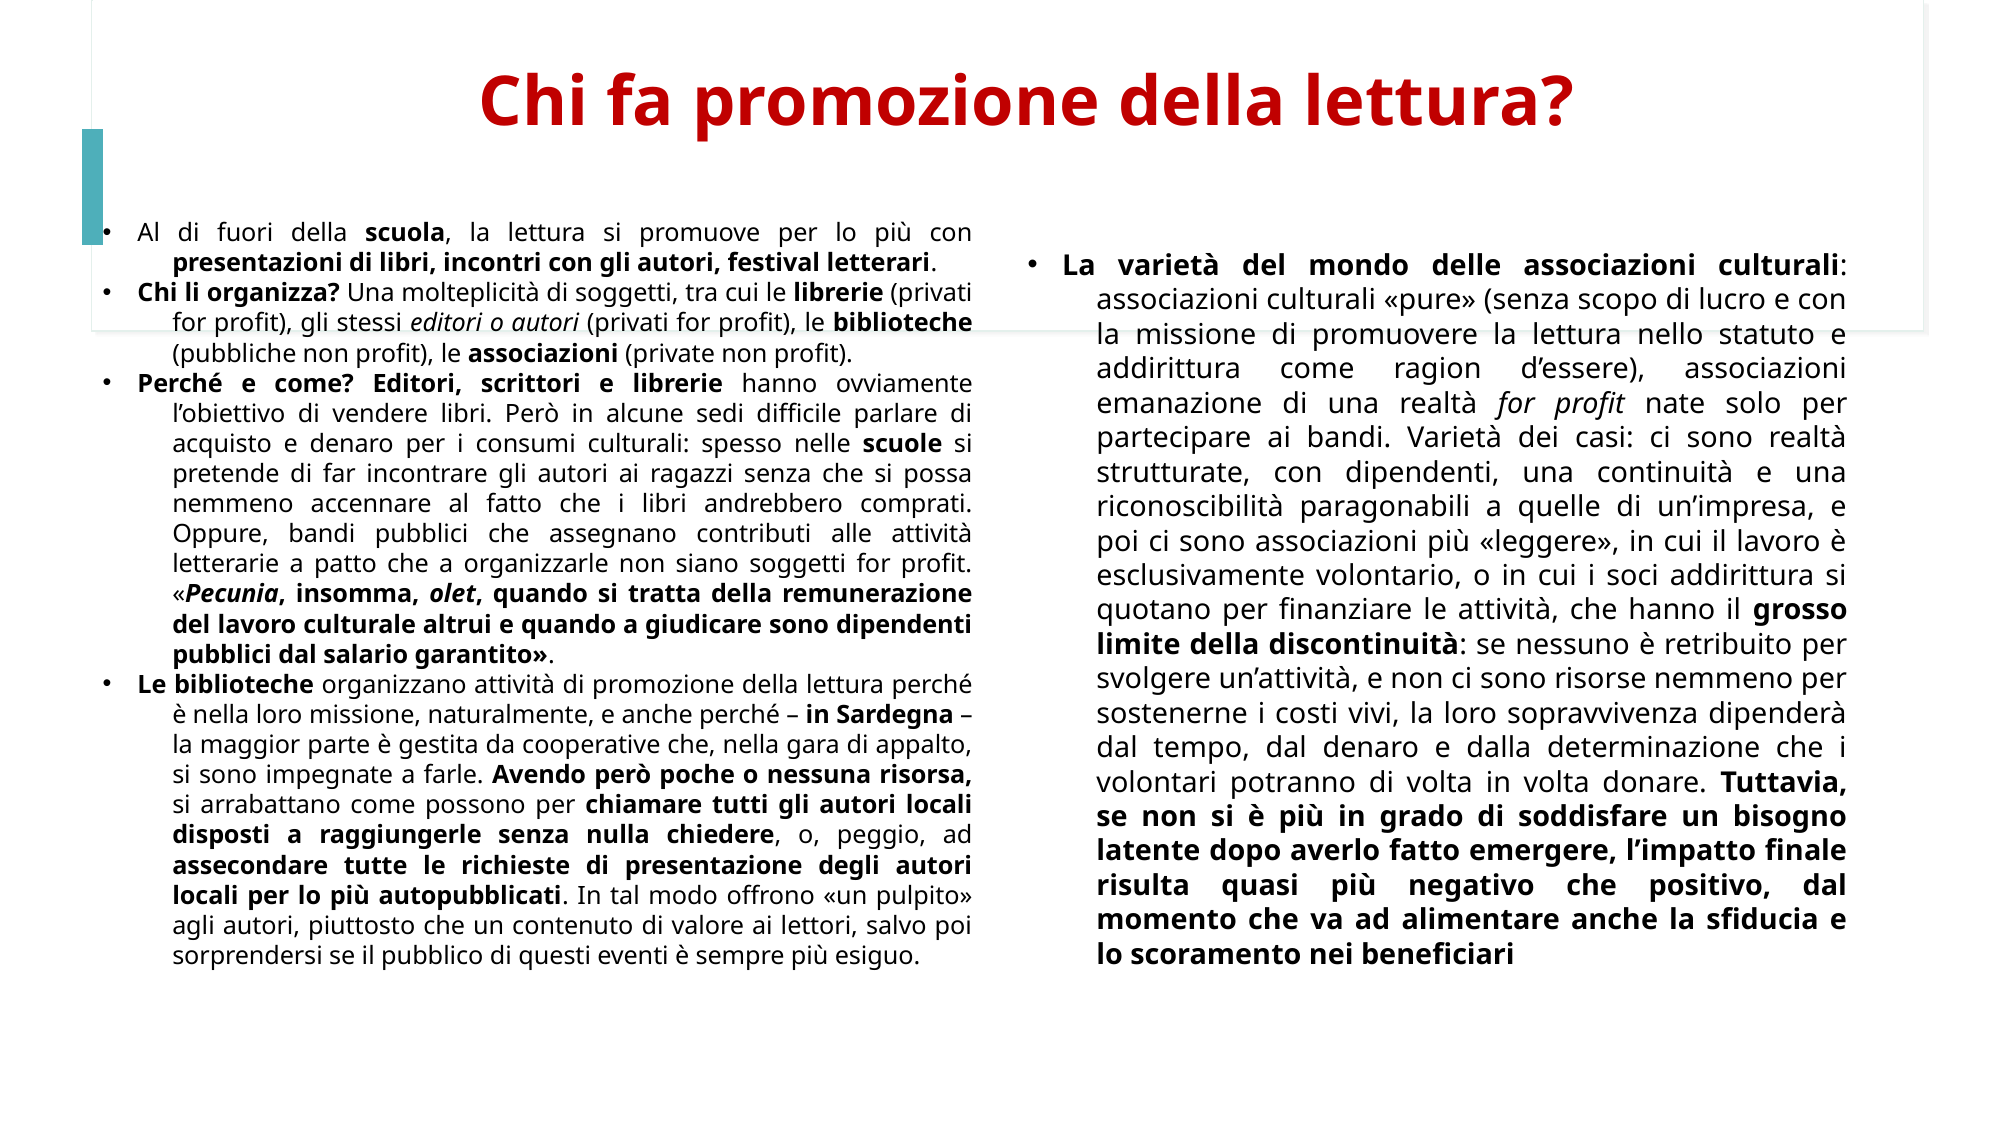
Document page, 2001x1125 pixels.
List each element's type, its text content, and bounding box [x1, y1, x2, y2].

list Al di fuori della scuola, la lettura si promuove per lo più con presentazioni di libri, incontri con gli autori, festival letterari. Chi li organizza? Una molteplicità di soggetti, tra cui le librerie (privati for profit), gli stessi editori o autori (privati for profit), le biblioteche (pubbliche non profit), le associazioni (private non profit). Perché e come? Editori, scrittori e librerie hanno ovviamente l’obiettivo di vendere libri. Però in alcune sedi difficile parlare di acquisto e denaro per i consumi culturali: spesso nelle scuole si pretende di far incontrare gli autori ai ragazzi senza che si possa nemmeno accennare al fatto che i libri andrebbero comprati. Oppure, bandi pubblici che assegnano contributi alle attività letterarie a patto che a organizzarle non siano soggetti for profit. «Pecunia, insomma, olet, quando si tratta della remunerazione del lavoro culturale altrui e quando a giudicare sono dipendenti pubblici dal salario garantito». Le biblioteche organizzano attività di promozione della lettura perché è nella loro missione, naturalmente, e anche perché – in Sardegna – la maggior parte è gestita da cooperative che, nella gara di appalto, si sono impegnate a farle. Avendo però poche o nessuna risorsa, si arrabattano come possono per chiamare tutti gli autori locali disposti a raggiungerle senza nulla chiedere, o, peggio, ad assecondare tutte le richieste di presentazione degli autori locali per lo più autopubblicati. In tal modo offrono «un pulpito» agli autori, piuttosto che un contenuto di valore ai lettori, salvo poi sorprendersi se il pubblico di questi eventi è sempre più esiguo. [87, 208, 988, 1022]
title Chi fa promozione della lettura? [164, 27, 1890, 179]
list La varietà del mondo delle associazioni culturali: associazioni culturali «pure» (senza scopo di lucro e con la missione di promuovere la lettura nello statuto e addirittura come ragion d’essere), associazioni emanazione di una realtà for profit nate solo per partecipare ai bandi. Varietà dei casi: ci sono realtà strutturate, con dipendenti, una continuità e una riconoscibilità paragonabili a quelle di un’impresa, e poi ci sono associazioni più «leggere», in cui il lavoro è esclusivamente volontario, o in cui i soci addirittura si quotano per finanziare le attività, che hanno il grosso limite della discontinuità: se nessuno è retribuito per svolgere un’attività, e non ci sono risorse nemmeno per sostenerne i costi vivi, la loro sopravvivenza dipenderà dal tempo, dal denaro e dalla determinazione che i volontari potranno di volta in volta donare. Tuttavia, se non si è più in grado di soddisfare un bisogno latente dopo averlo fatto emergere, l’impatto finale risulta quasi più negativo che positivo, dal momento che va ad alimentare anche la sfiducia e lo scoramento nei beneficiari [1012, 239, 1863, 1014]
